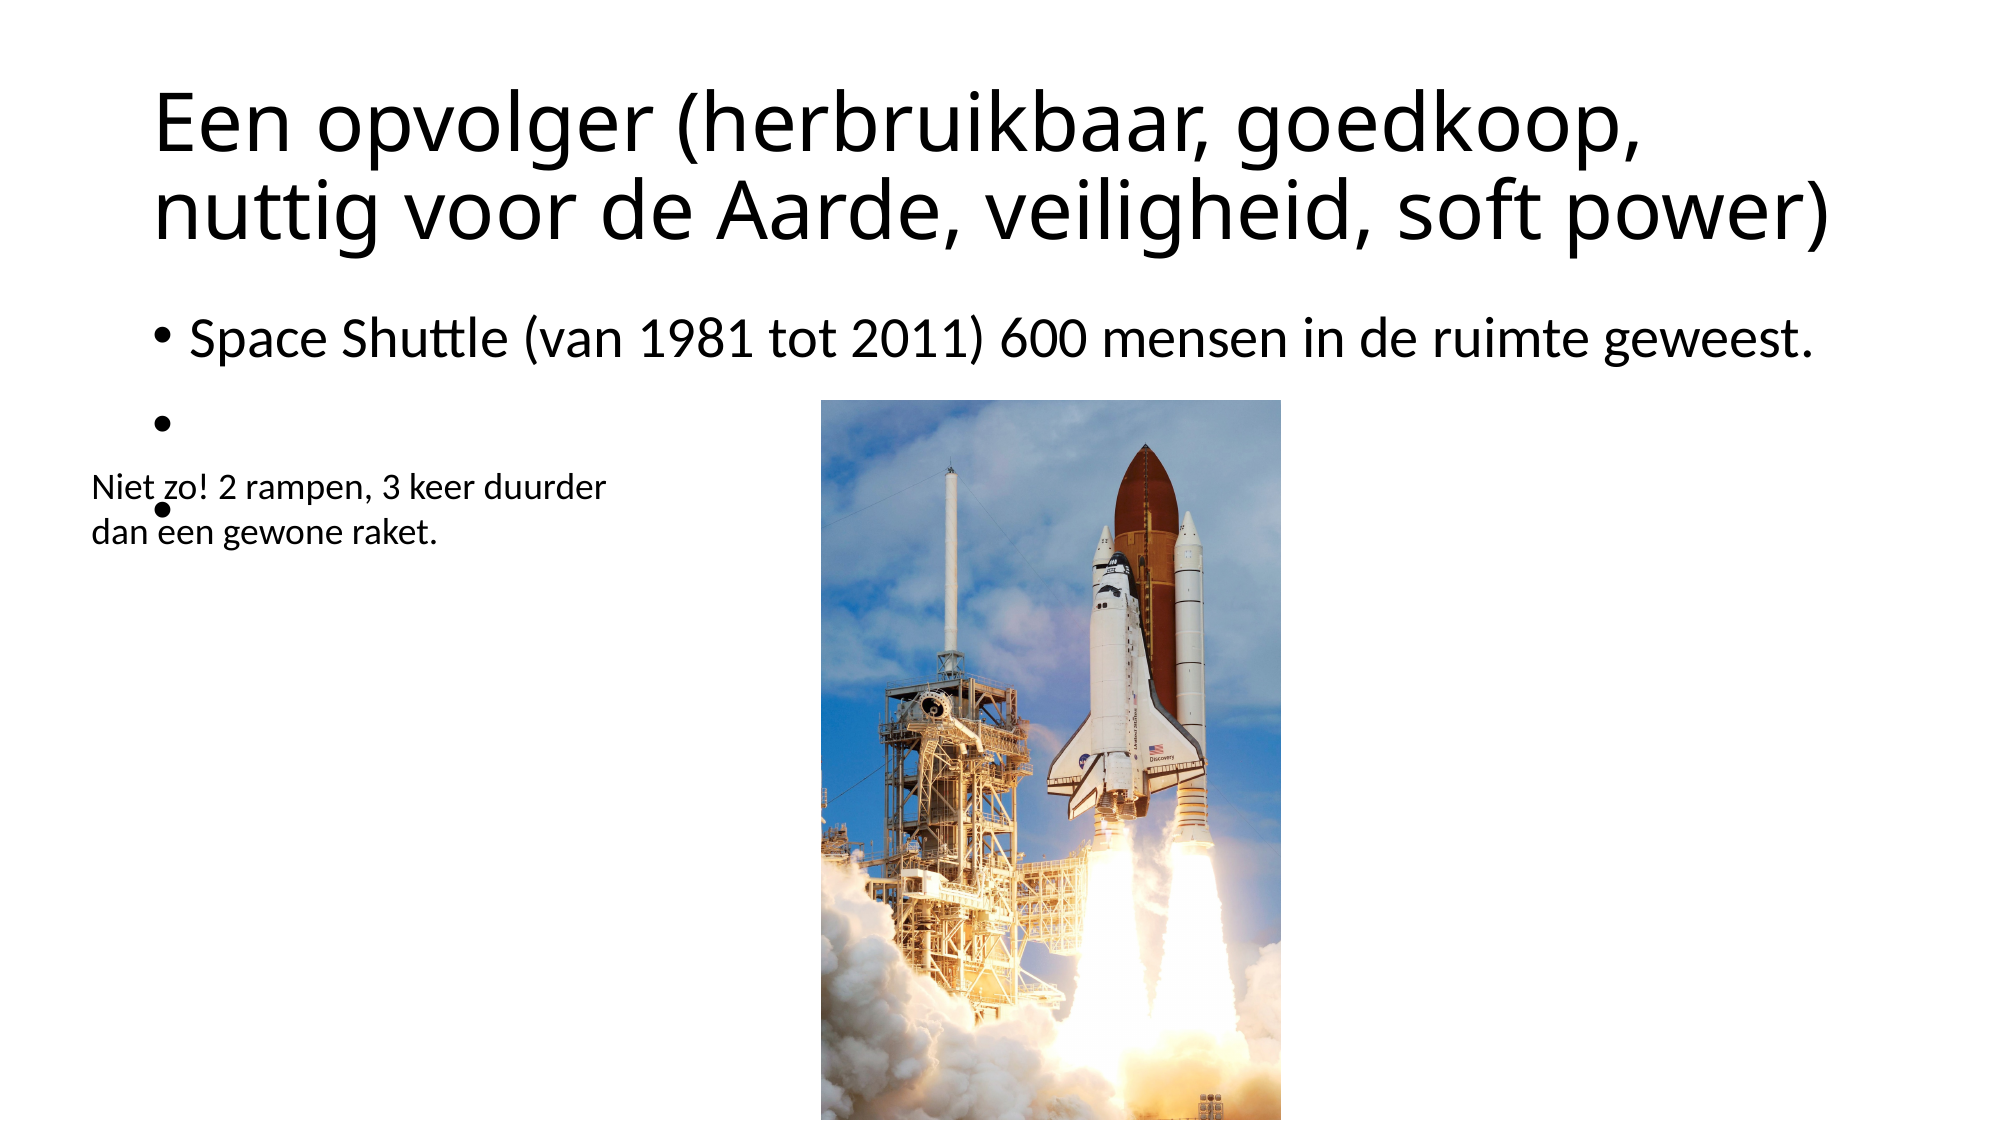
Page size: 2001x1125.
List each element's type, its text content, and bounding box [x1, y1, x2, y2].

picture [821, 400, 1281, 1120]
title Een opvolger (herbruikbaar, goedkoop, nuttig voor de Aarde, veiligheid, soft power) [137, 59, 1863, 278]
list Space Shuttle (van 1981 tot 2011) 600 mensen in de ruimte geweest. [137, 299, 1863, 1014]
text_box Niet zo! 2 rampen, 3 keer duurder dan een gewone raket. [76, 454, 670, 606]
